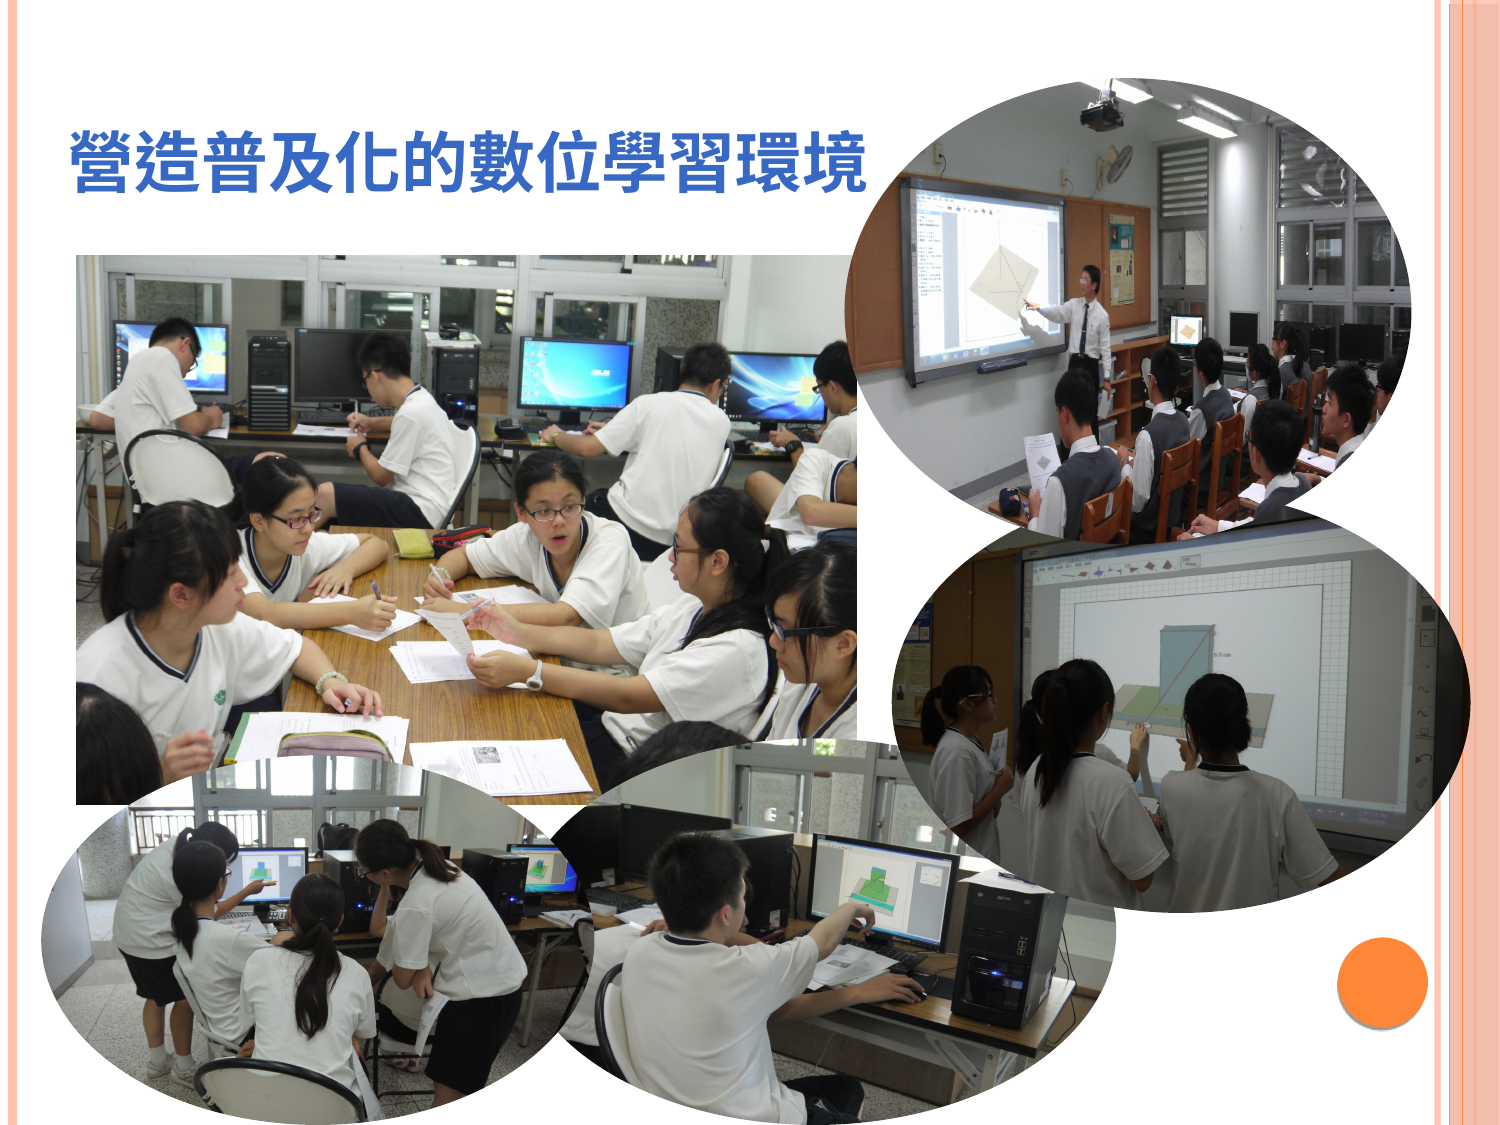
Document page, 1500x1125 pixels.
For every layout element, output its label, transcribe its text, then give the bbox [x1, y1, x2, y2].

title 營造普及化的數位學習環境 [53, 45, 1300, 209]
picture [76, 255, 857, 805]
text_box [41, 78, 1471, 1125]
